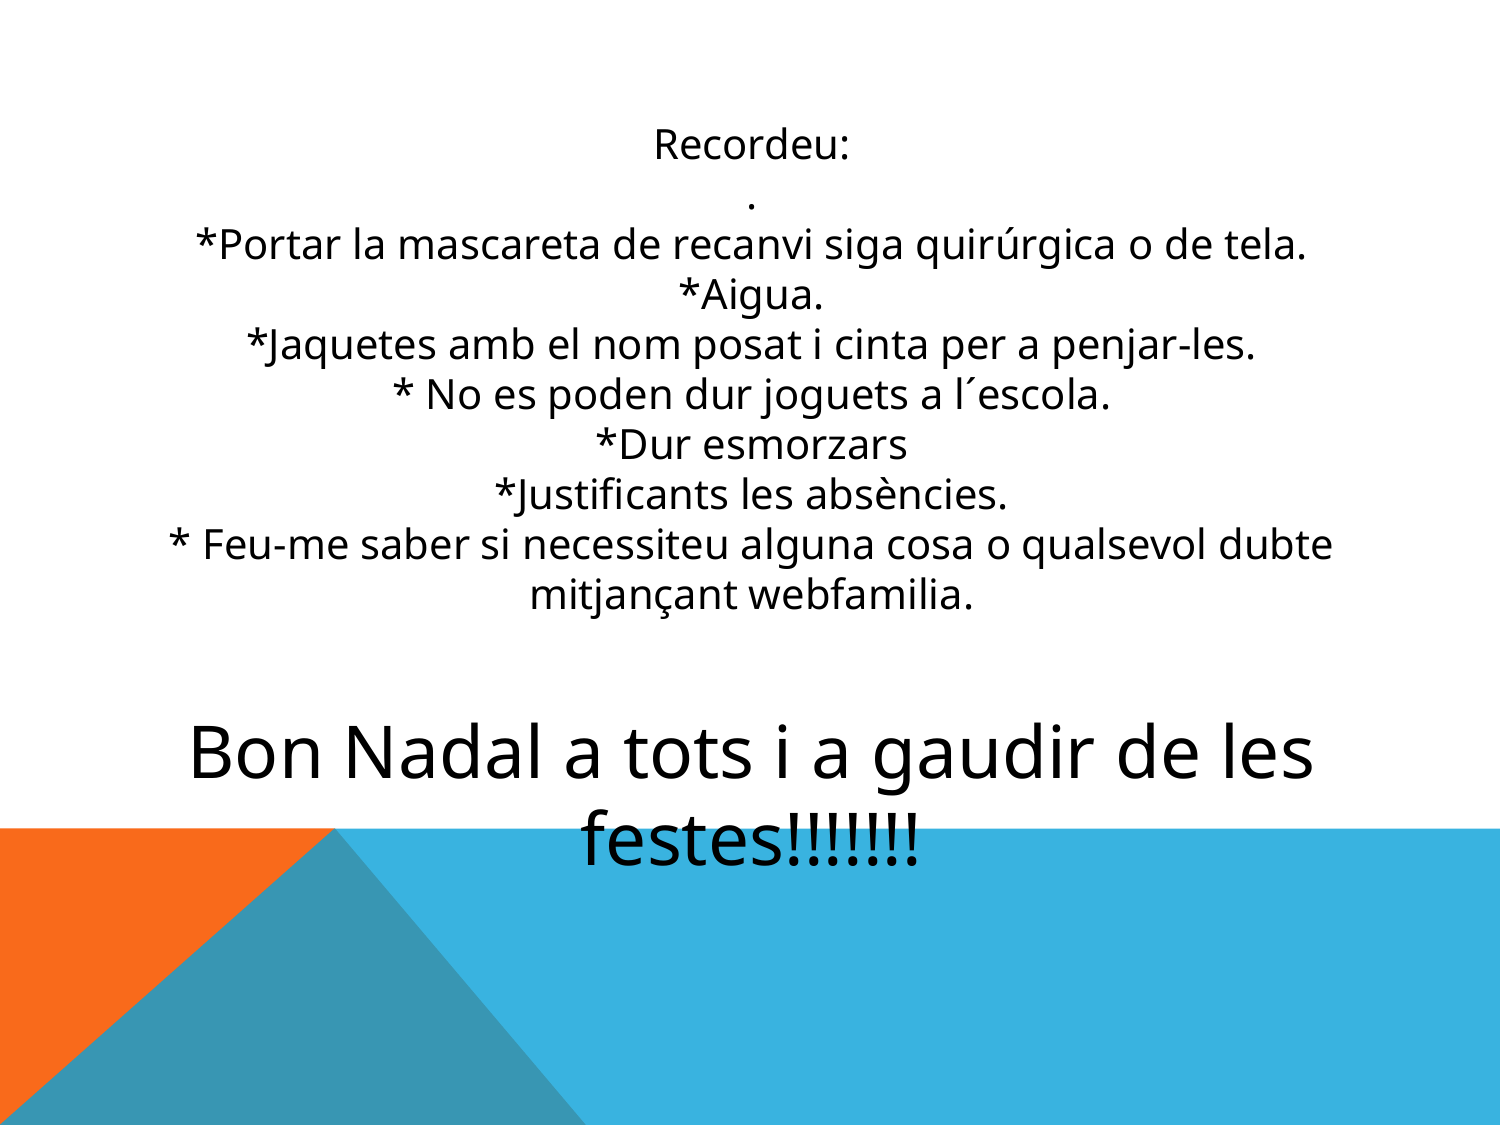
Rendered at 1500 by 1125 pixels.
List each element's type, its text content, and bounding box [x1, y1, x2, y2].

title Recordeu: . *Portar la mascareta de recanvi siga quirúrgica o de tela. *Aigua. *Jaquetes amb el nom posat i cinta per a penjar-les. * No es poden dur joguets a l´escola. *Dur esmorzars *Justificants les absències. * Feu-me saber si necessiteu alguna cosa o qualsevol dubte mitjançant webfamilia. Bon Nadal a tots i a gaudir de les festes!!!!!!! [135, 60, 1369, 150]
list [135, 180, 1369, 768]
